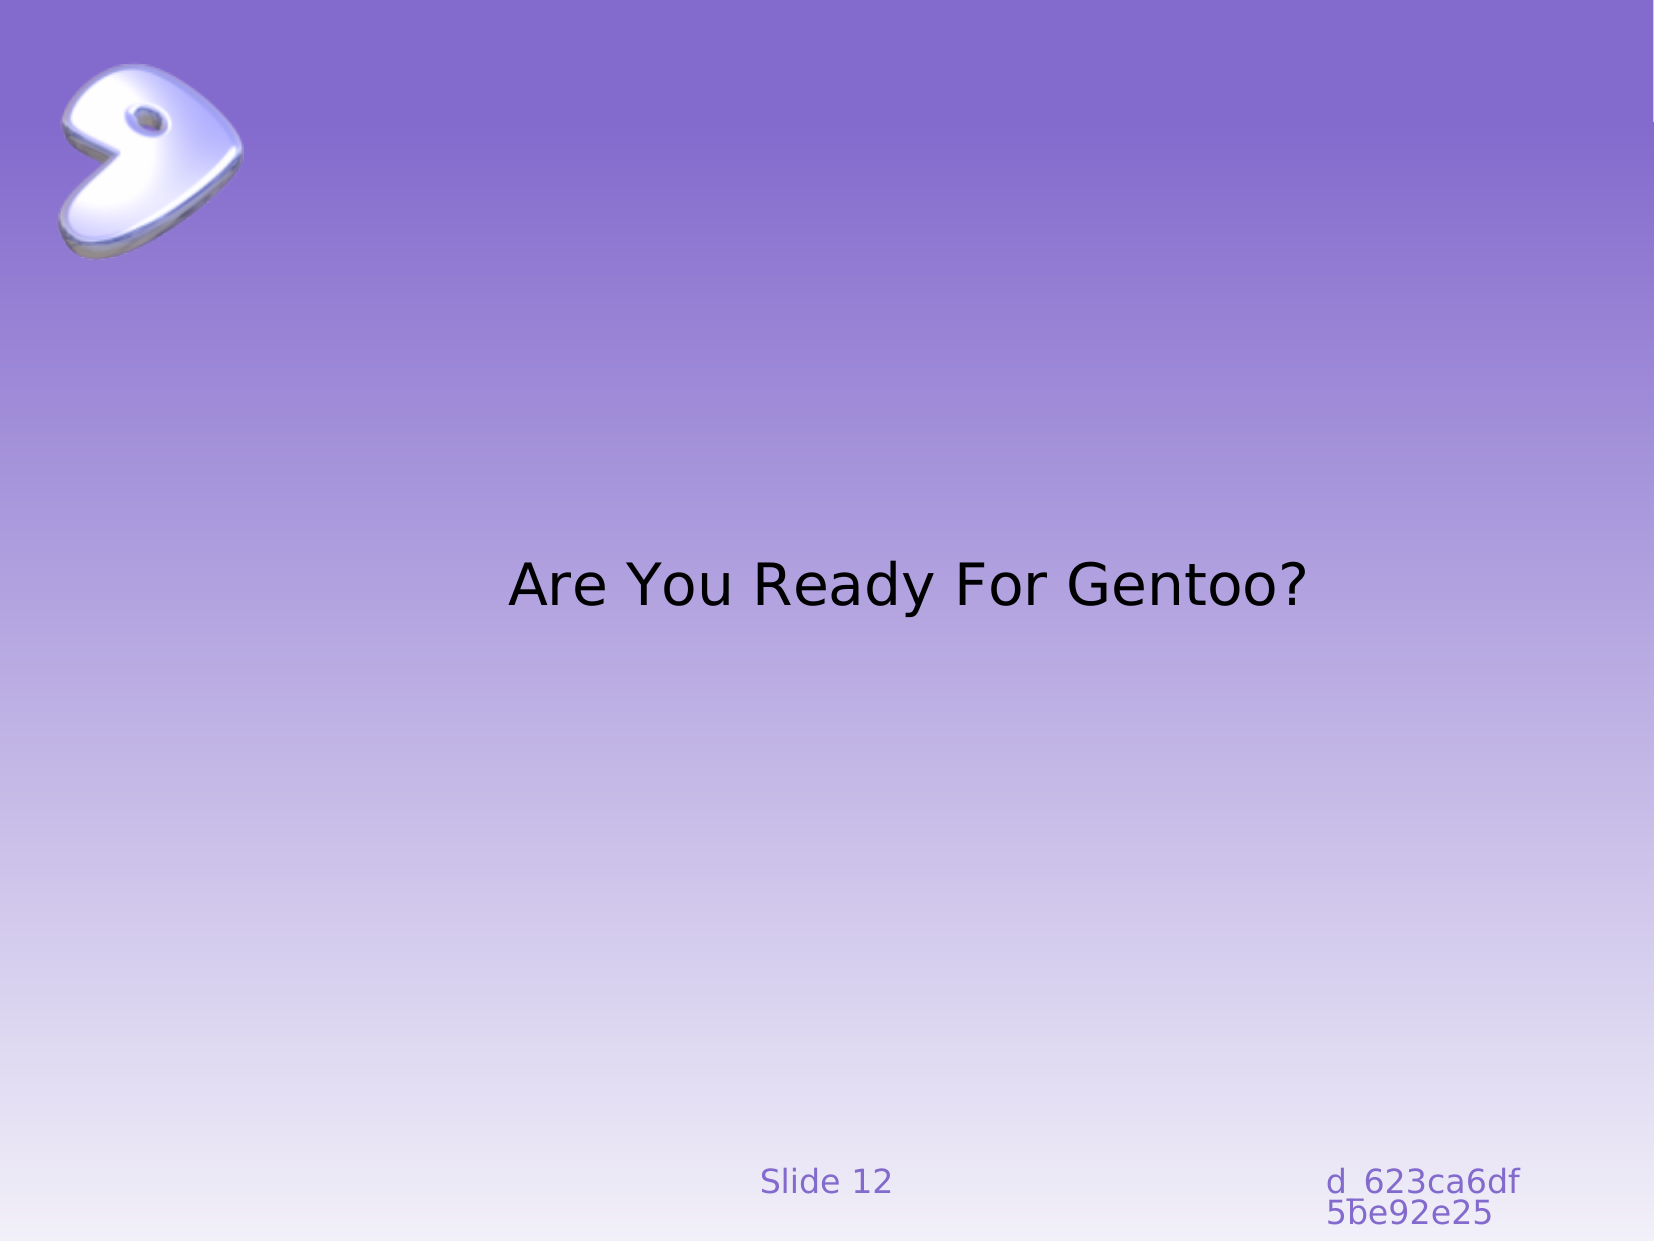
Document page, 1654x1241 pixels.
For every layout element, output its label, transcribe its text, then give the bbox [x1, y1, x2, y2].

picture [49, 61, 248, 266]
subtitle Are You Ready For Gentoo? [288, 44, 1531, 1127]
